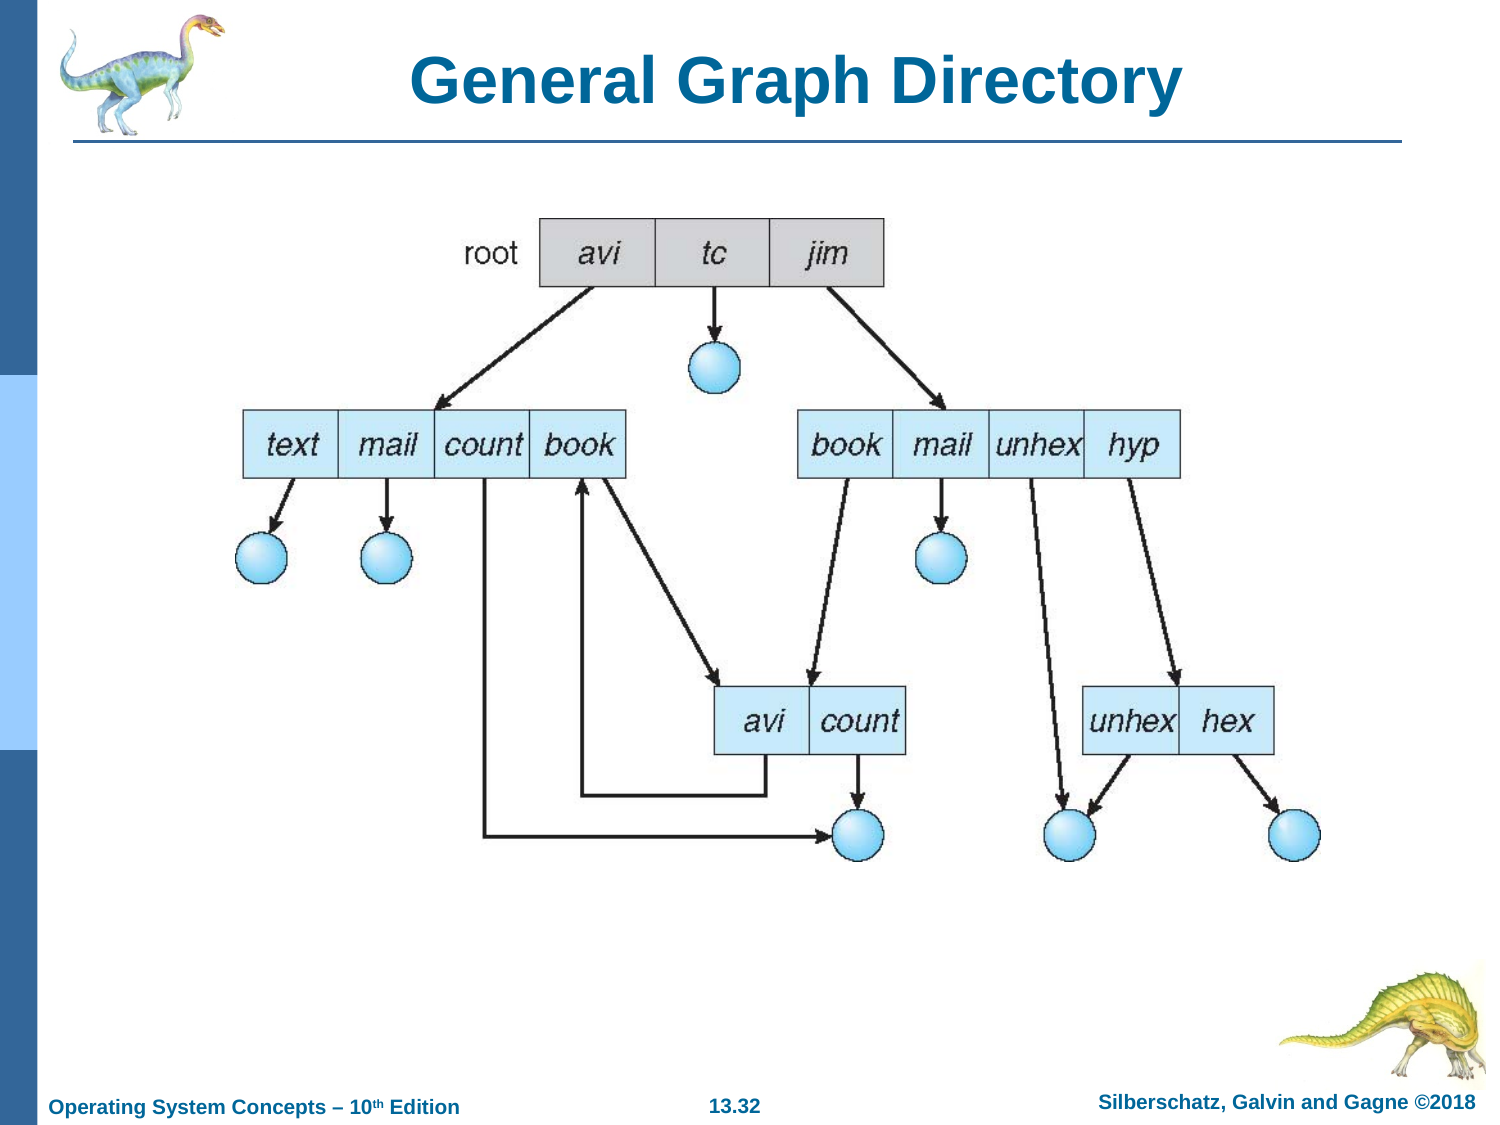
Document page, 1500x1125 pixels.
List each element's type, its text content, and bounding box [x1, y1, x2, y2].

title General Graph Directory [169, 29, 1426, 124]
picture [235, 218, 1321, 862]
picture [46, 0, 243, 149]
picture [1275, 959, 1486, 1090]
picture [1415, 1094, 1423, 1099]
